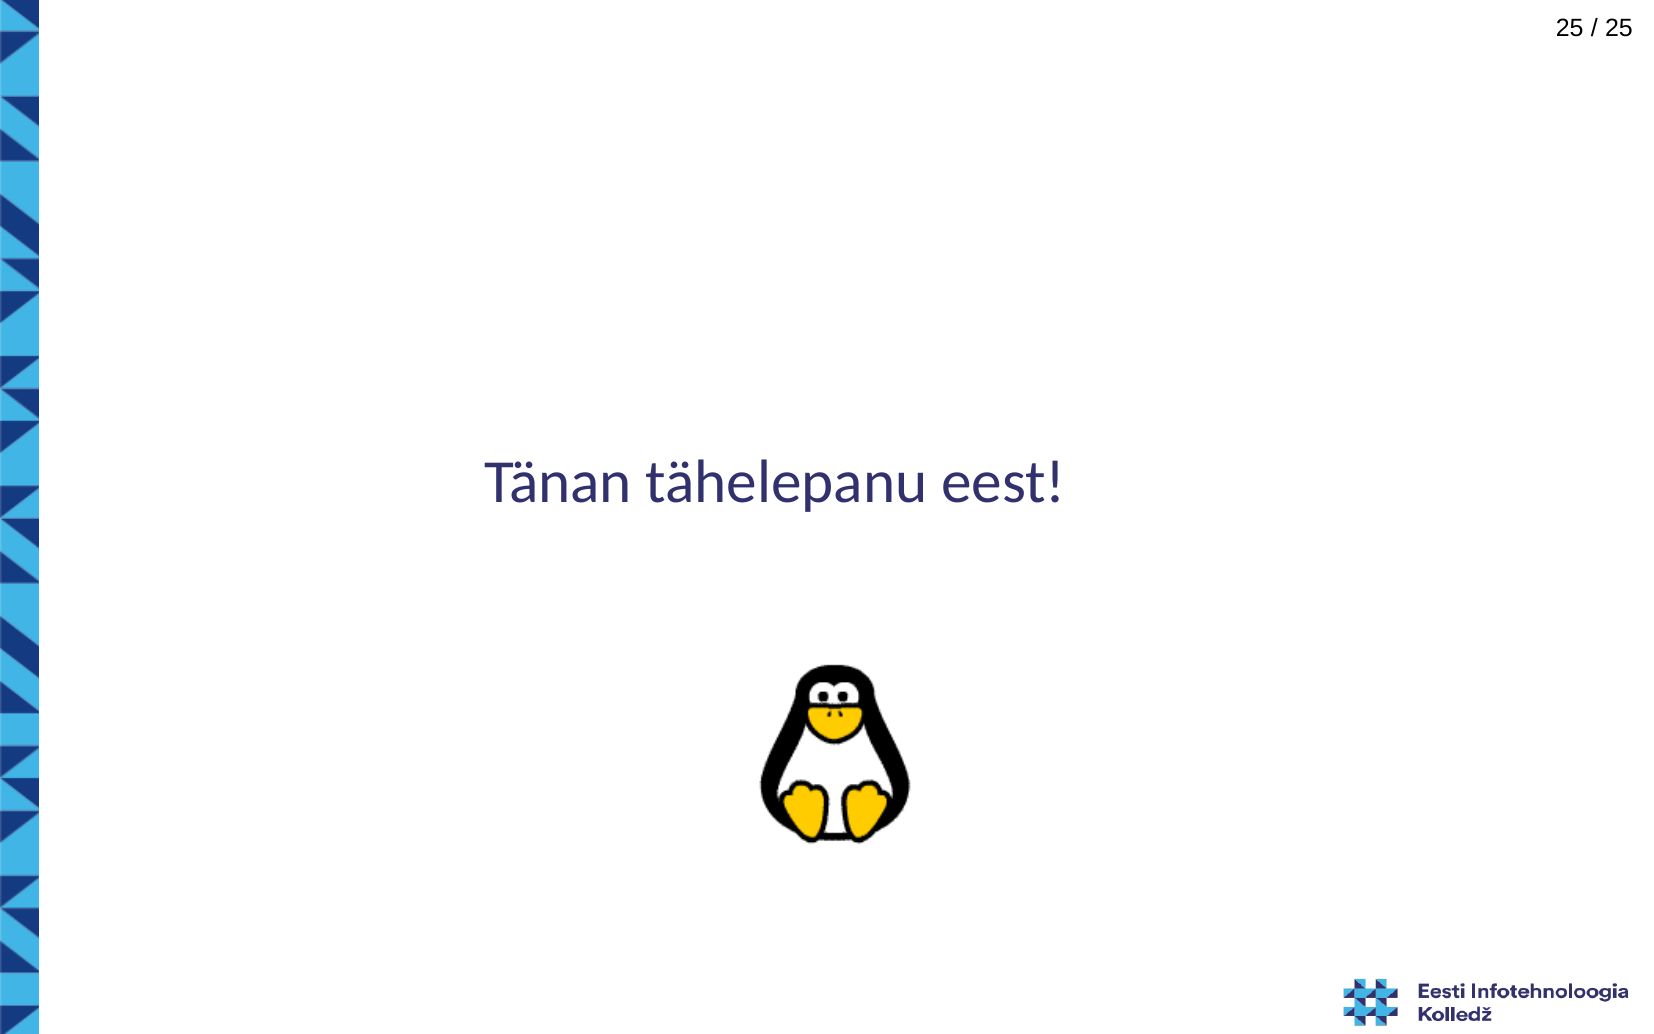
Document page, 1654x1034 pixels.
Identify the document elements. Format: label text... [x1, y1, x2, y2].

title Tänan tähelepanu eest! [484, 442, 1252, 532]
picture [708, 612, 959, 863]
